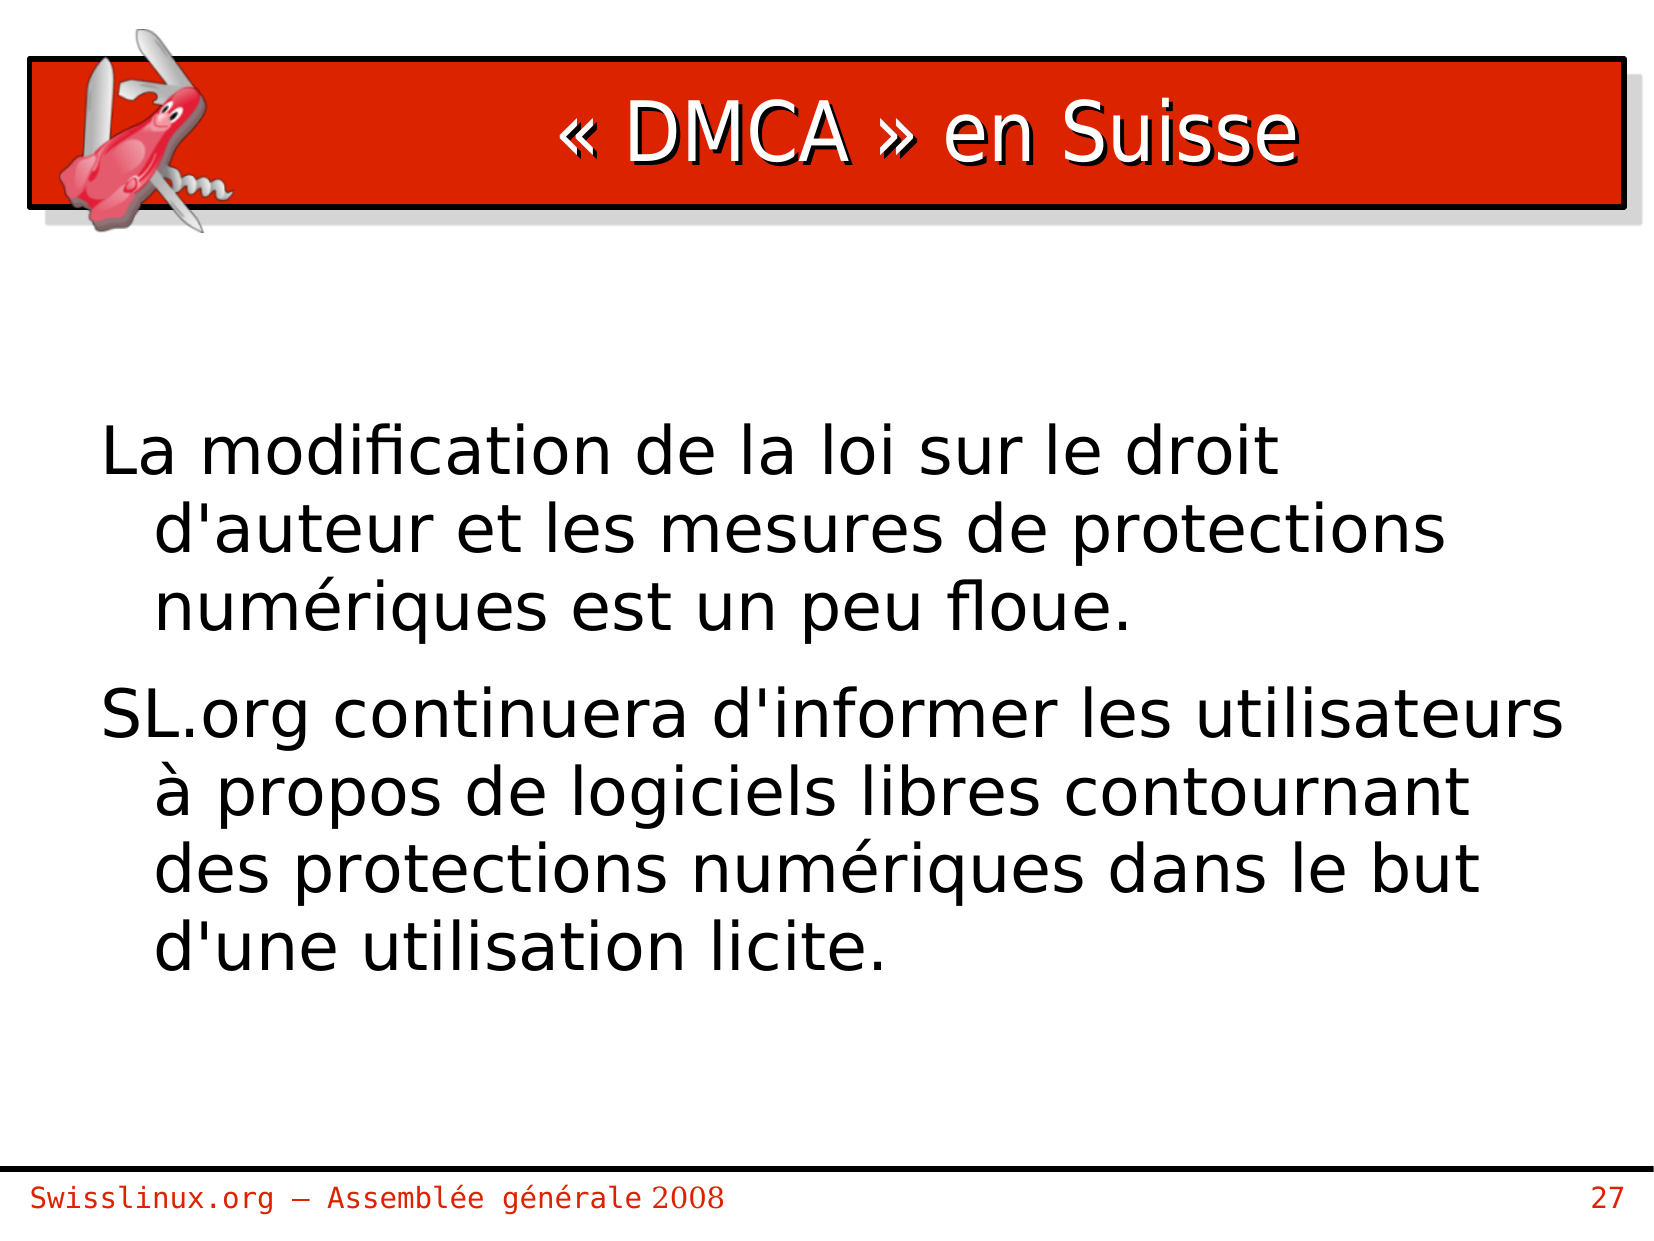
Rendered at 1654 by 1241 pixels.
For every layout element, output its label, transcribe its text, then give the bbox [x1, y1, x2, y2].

list La modification de la loi sur le droit d'auteur et les mesures de protections numériques est un peu floue. SL.org continuera d'informer les utilisateurs à propos de logiciels libres contournant des protections numériques dans le but d'une utilisation licite. [82, 297, 1571, 1102]
title « DMCA » en Suisse [259, 84, 1595, 182]
picture [59, 29, 234, 233]
